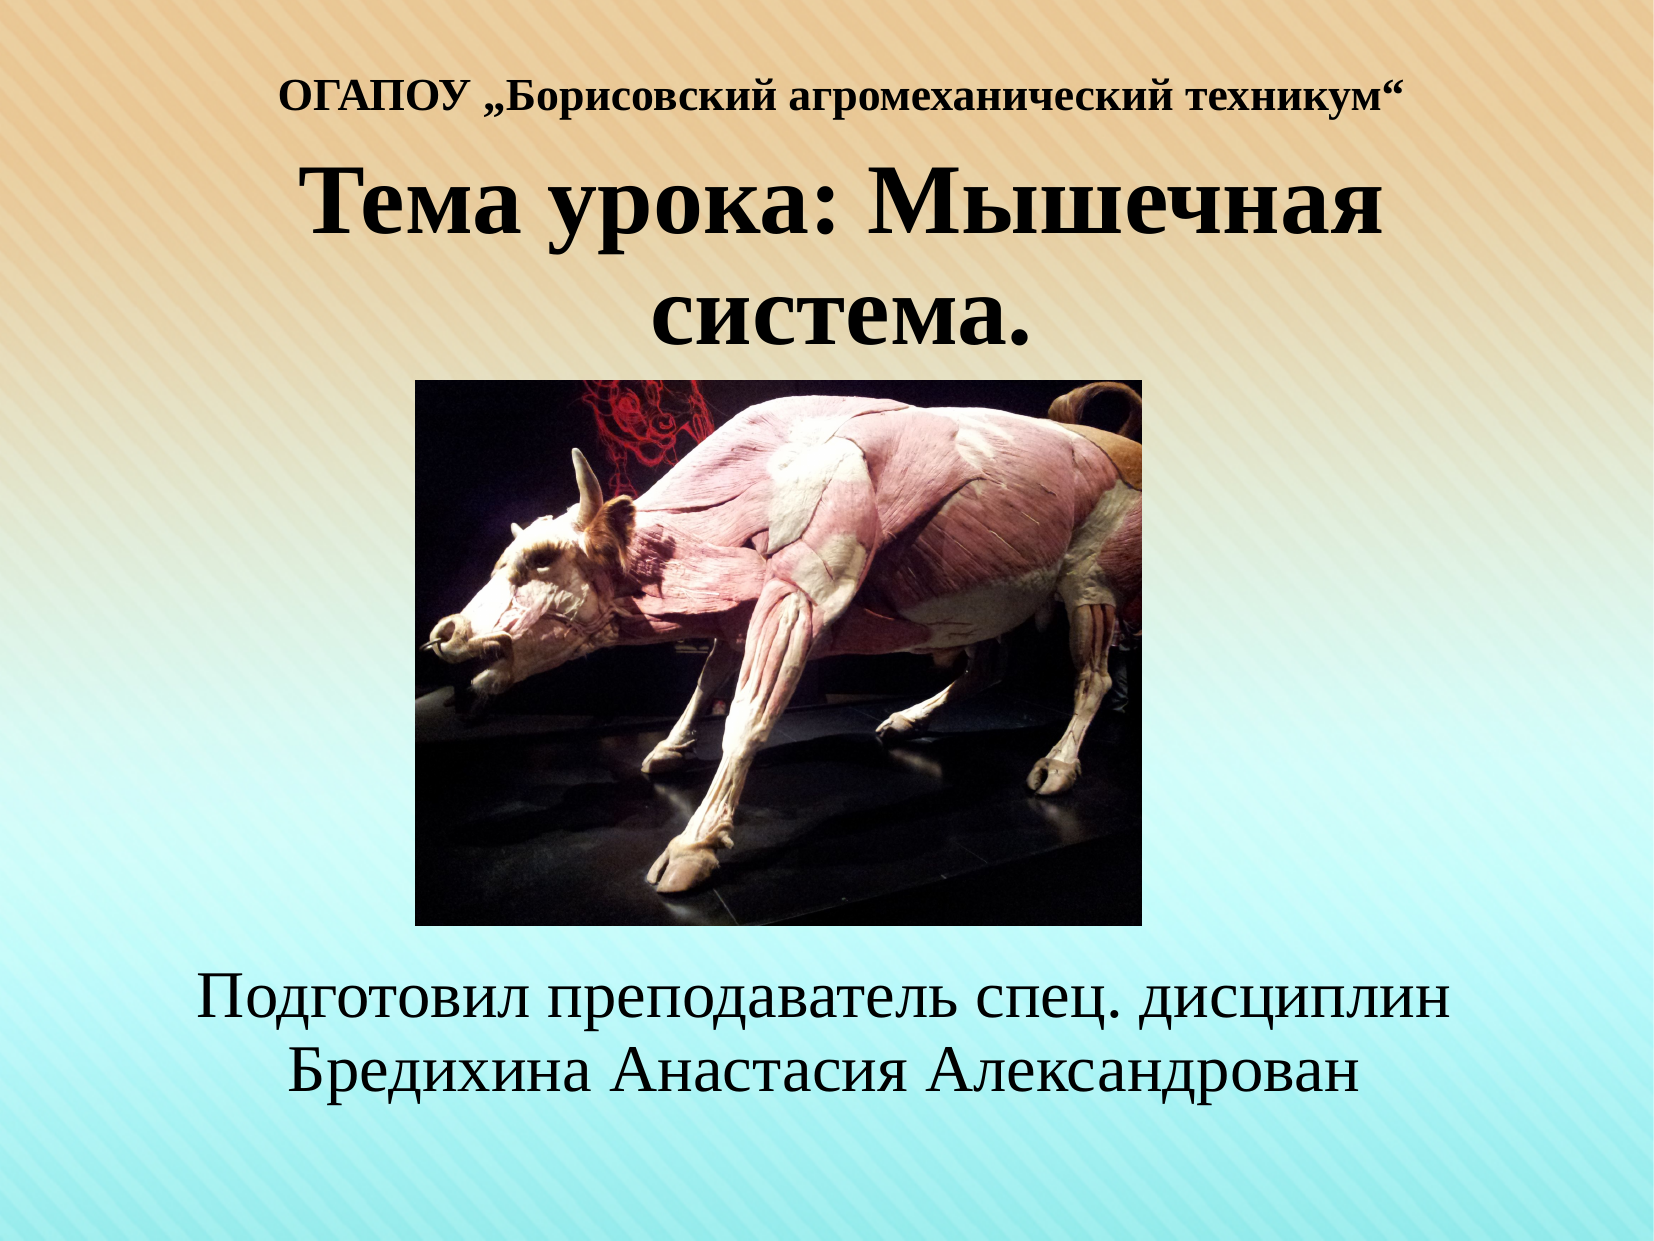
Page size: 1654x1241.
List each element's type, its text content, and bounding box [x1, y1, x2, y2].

text_box ОГАПОУ „Борисовский агромеханический техникум“ Тема урока: Мышечная система. [88, 62, 1595, 473]
picture [0, 0, 1654, 1241]
list Подготовил преподаватель спец. дисциплин Бредихина Анастасия Александрован [43, 957, 1535, 1241]
